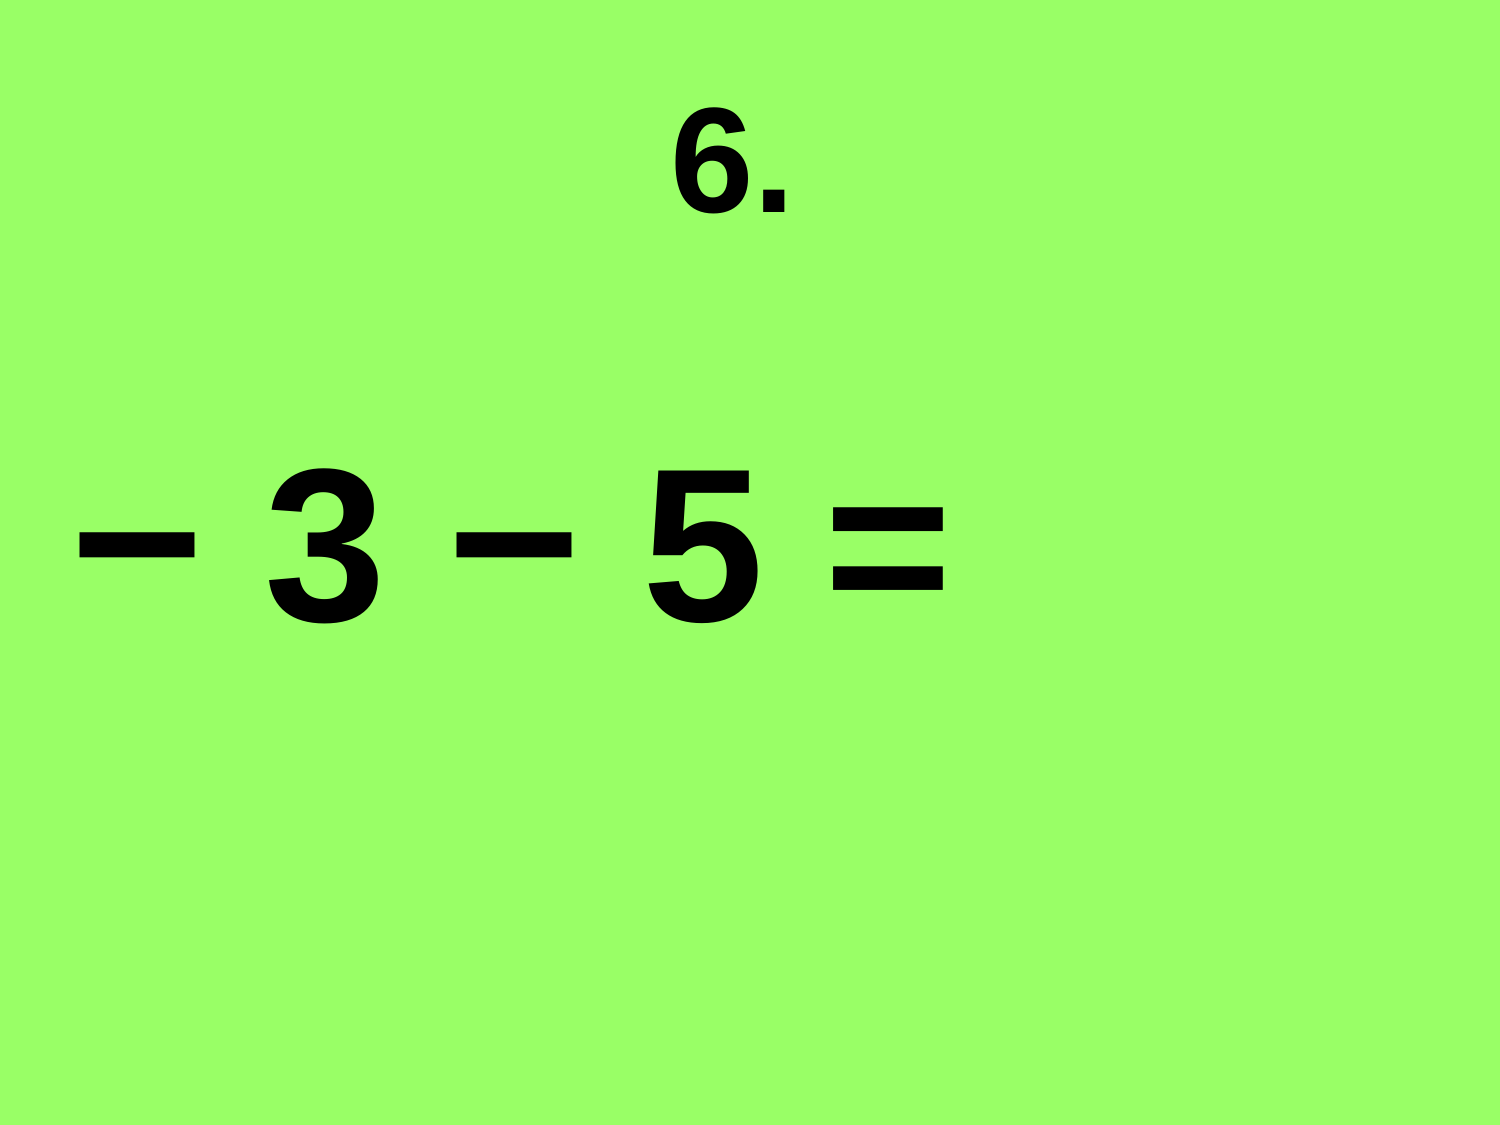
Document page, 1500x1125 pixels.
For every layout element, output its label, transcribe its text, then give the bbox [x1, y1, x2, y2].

title − 3 − 5 = [0, 384, 1376, 675]
text_box 6. [655, 54, 880, 251]
